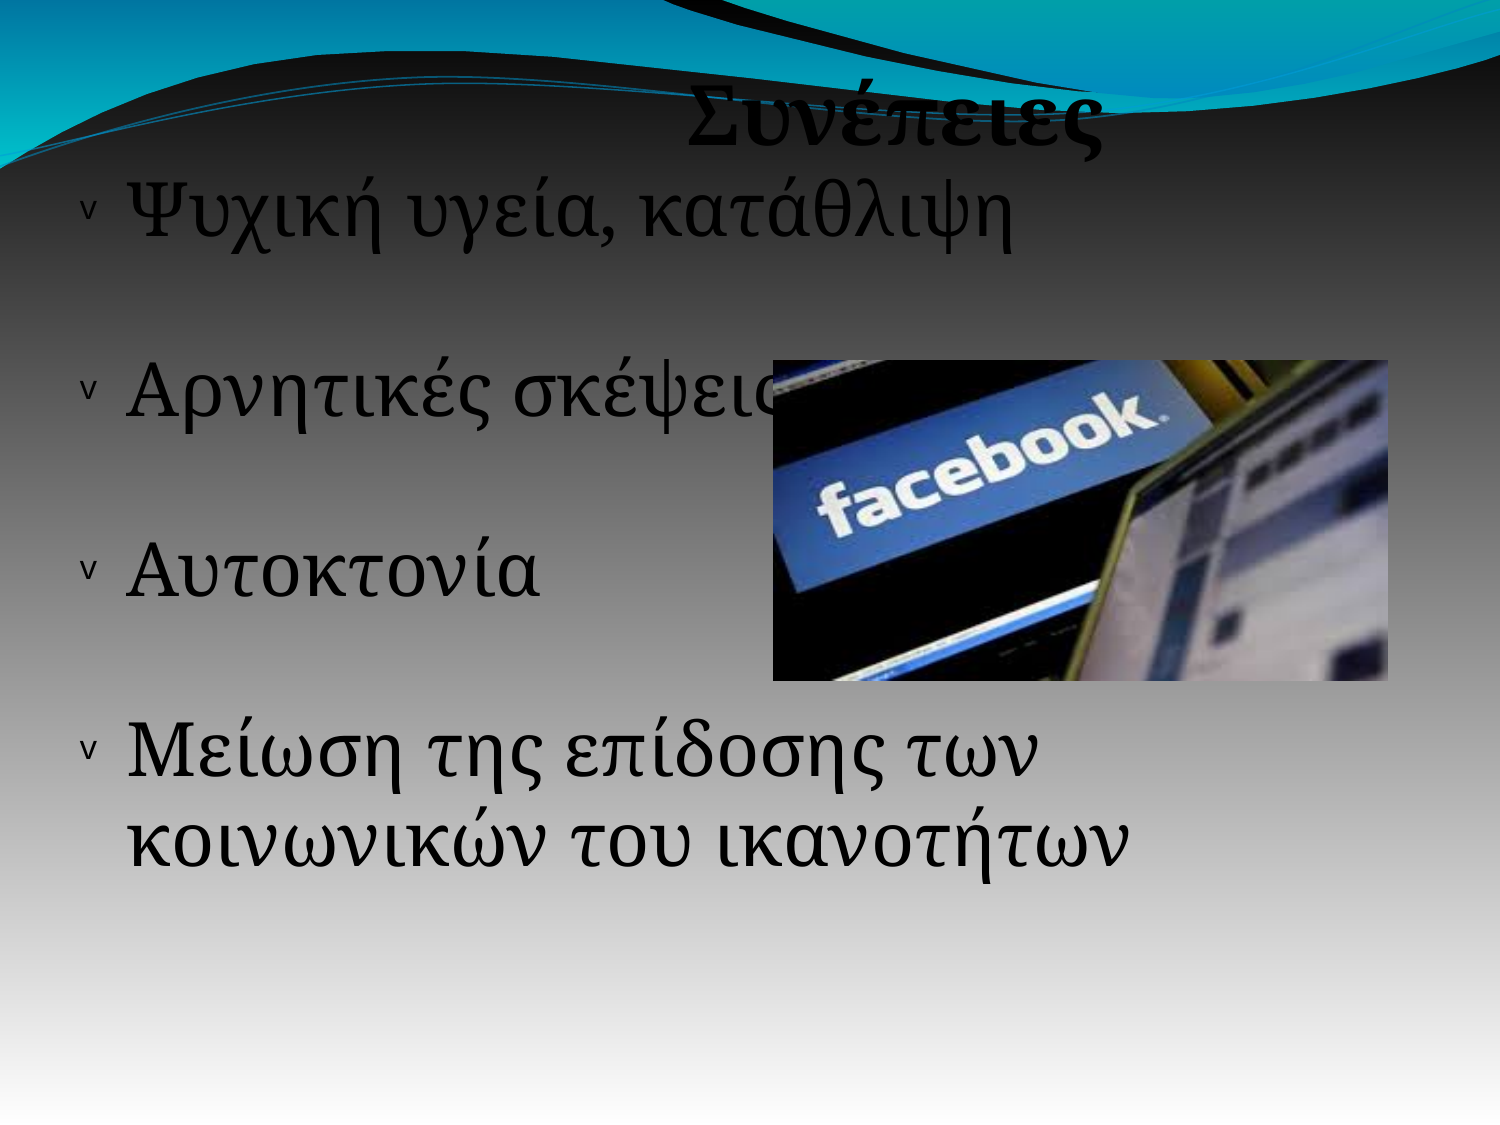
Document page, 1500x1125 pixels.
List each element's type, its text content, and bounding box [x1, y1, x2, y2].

picture [773, 360, 1388, 681]
text_box Συνέπειες Ψυχική υγεία, κατάθλιψη Αρνητικές σκέψεις Αυτοκτονία Μείωση της επίδοσης των κοινωνικών του ικανοτήτων [64, 54, 1412, 935]
